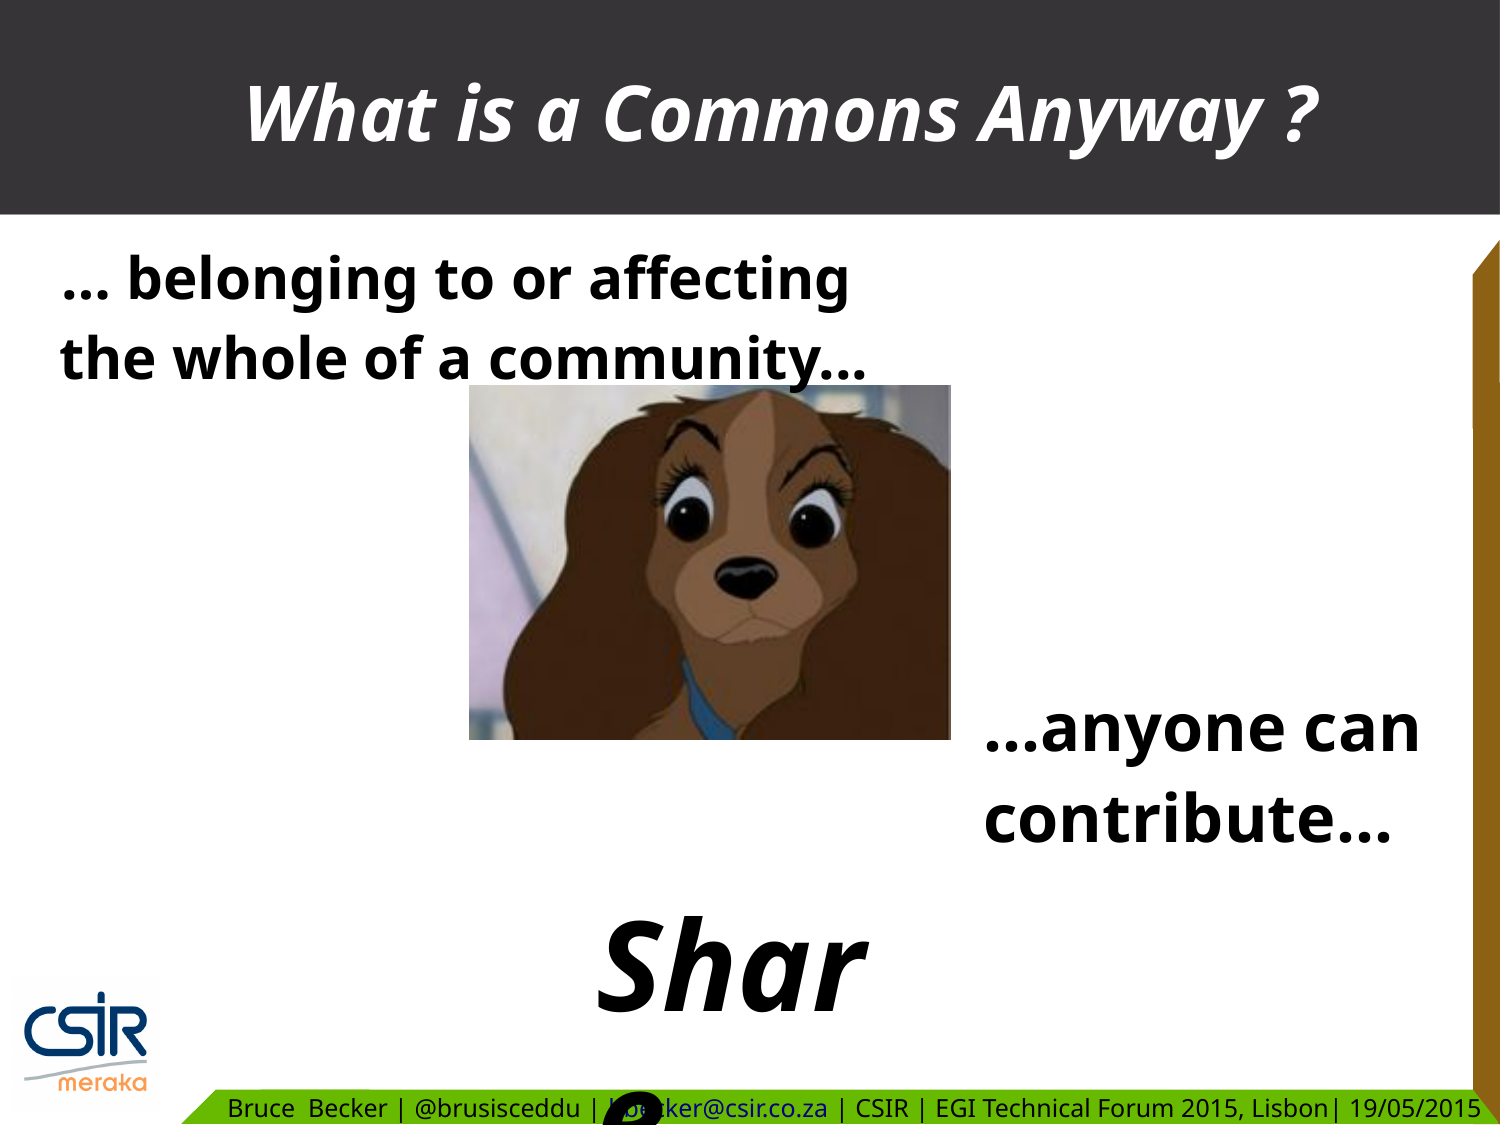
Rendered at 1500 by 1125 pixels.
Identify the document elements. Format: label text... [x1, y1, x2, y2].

picture [0, 0, 1500, 215]
picture [10, 974, 161, 1112]
picture [469, 385, 951, 740]
text_box Share [581, 879, 915, 1045]
text_box ...anyone can contribute... [968, 673, 1452, 849]
text_box … belonging to or affecting the whole of a community... [44, 230, 836, 386]
title What is a Commons Anyway ? [185, 18, 1377, 206]
